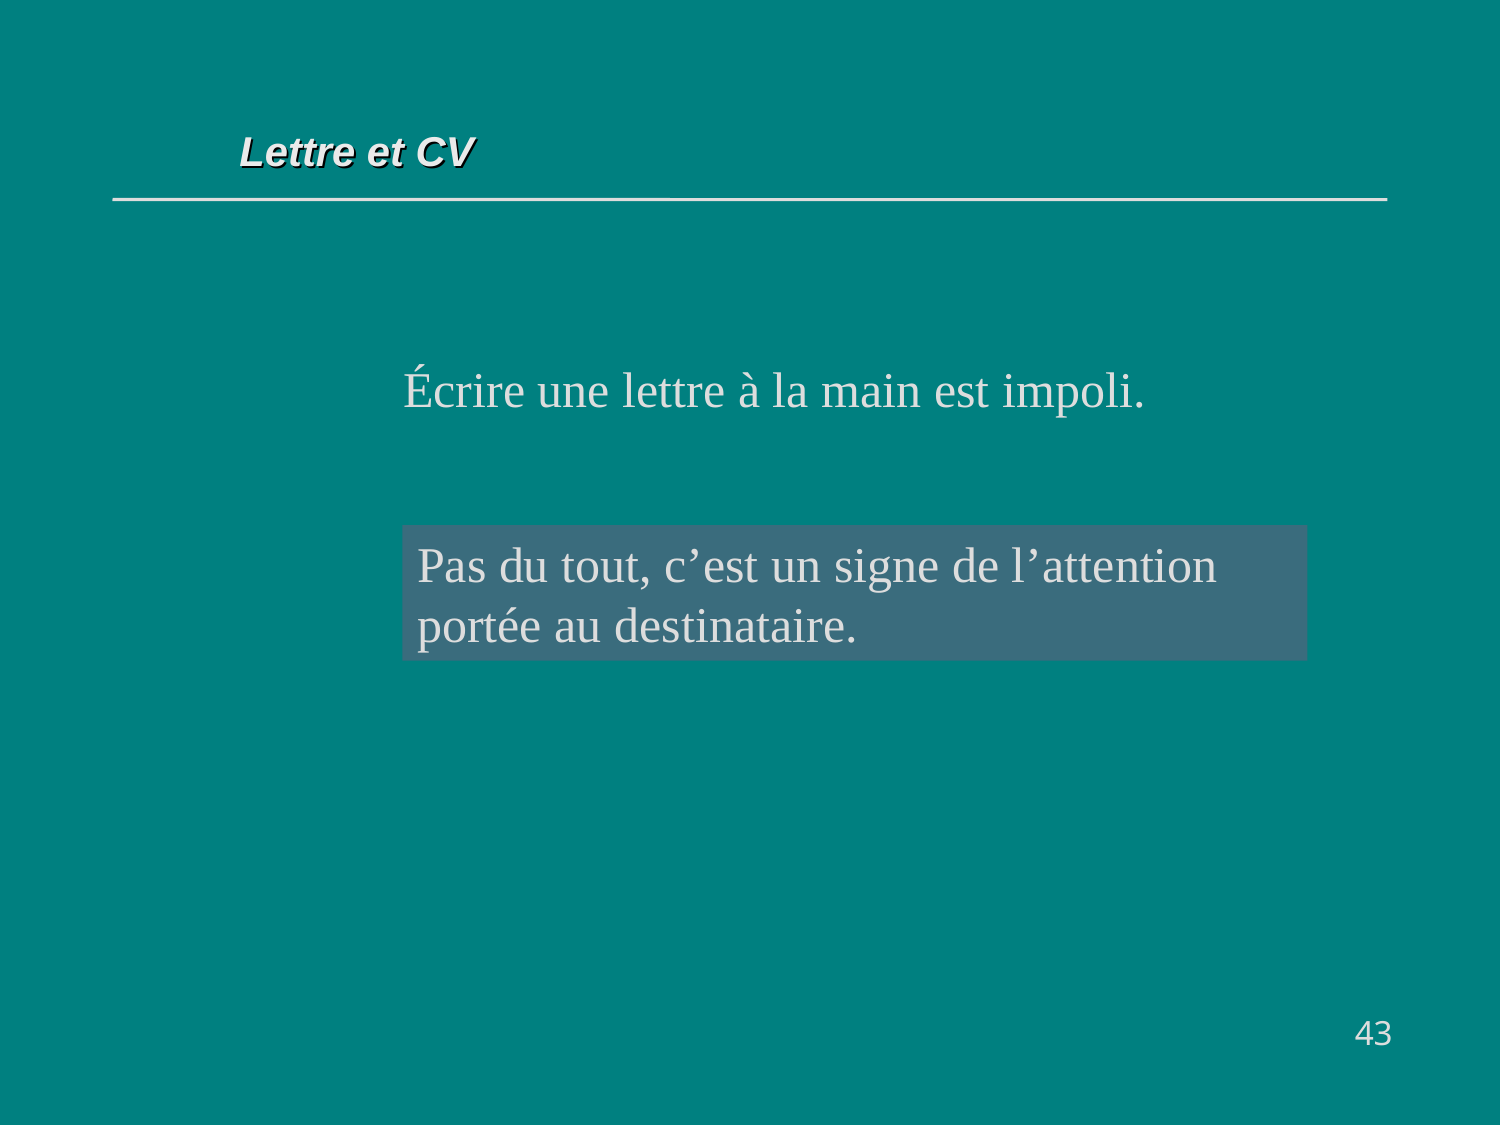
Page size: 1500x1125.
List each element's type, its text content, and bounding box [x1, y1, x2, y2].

text_box Pas du tout, c’est un signe de l’attention portée au destinataire. [402, 525, 1308, 661]
text_box Écrire une lettre à la main est impoli. V / F. [174, 349, 1376, 606]
text_box Lettre et CV [224, 116, 489, 183]
